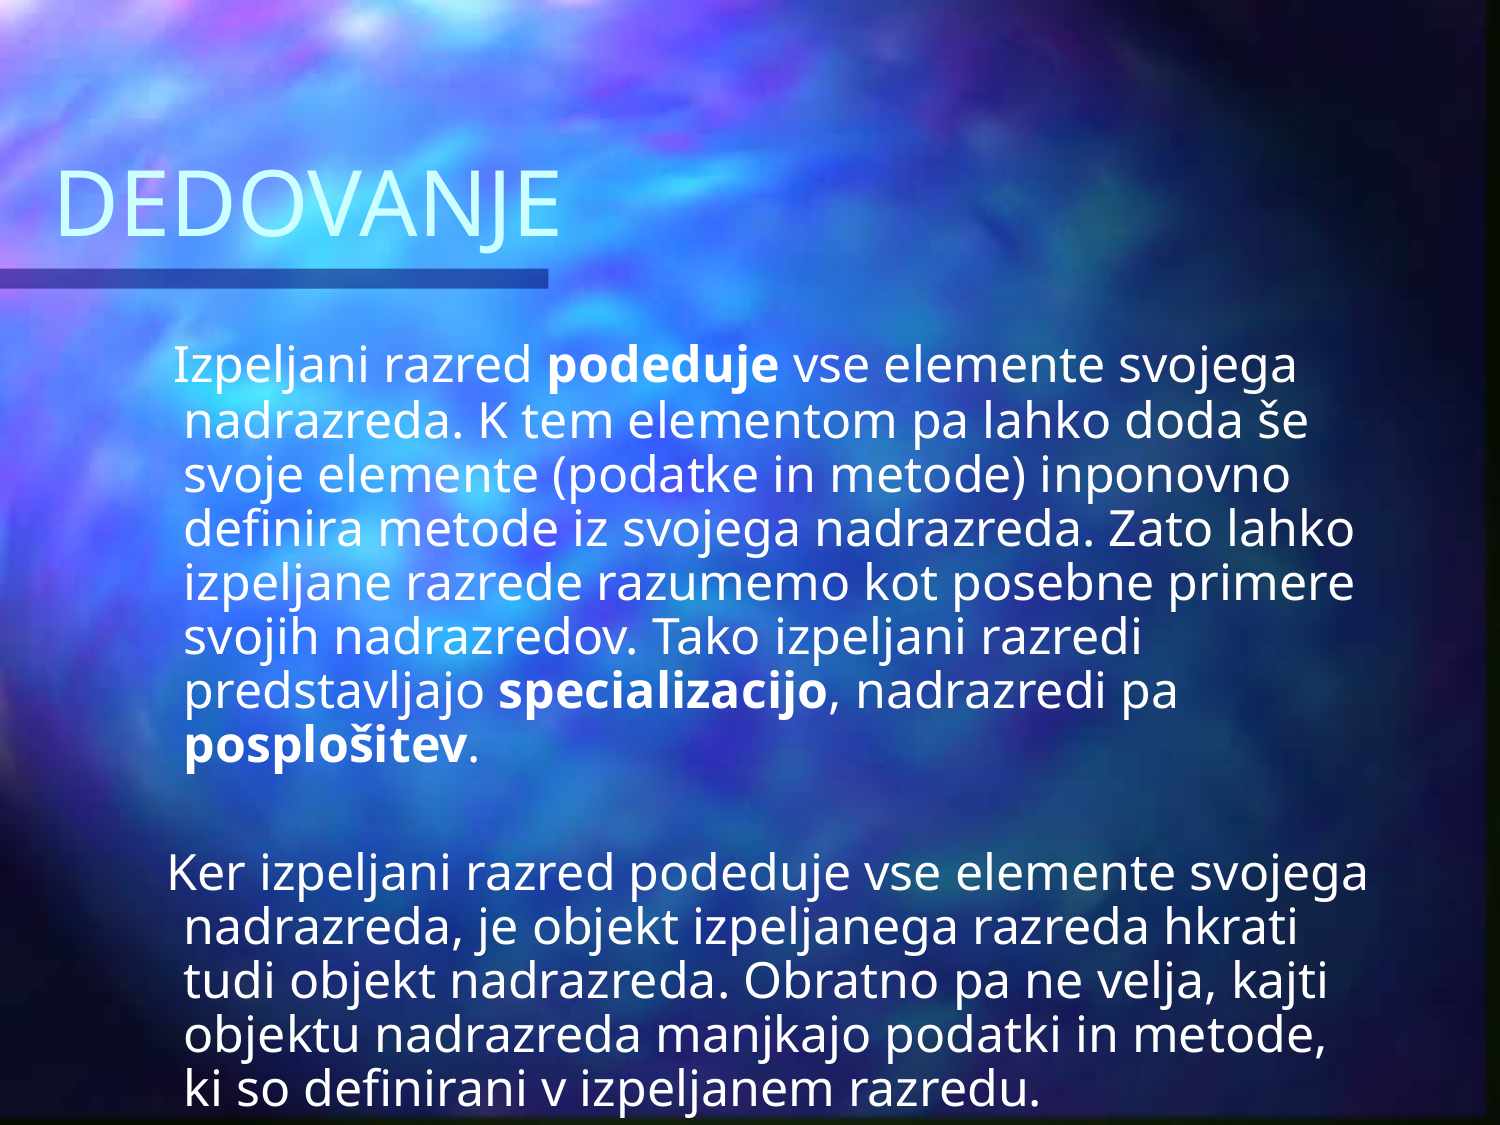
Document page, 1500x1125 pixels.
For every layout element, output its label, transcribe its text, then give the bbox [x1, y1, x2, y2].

list Izpeljani razred podeduje vse elemente svojega nadrazreda. K tem elementom pa lahko doda še svoje elemente (podatke in metode) inponovno definira metode iz svojega nadrazreda. Zato lahko izpeljane razrede razumemo kot posebne primere svojih nadrazredov. Tako izpeljani razredi predstavljajo specializacijo, nadrazredi pa posplošitev. Ker izpeljani razred podeduje vse elemente svojega nadrazreda, je objekt izpeljanega razreda hkrati tudi objekt nadrazreda. Obratno pa ne velja, kajti objektu nadrazreda manjkajo podatki in metode, ki so definirani v izpeljanem razredu. [112, 324, 1388, 1000]
picture [0, 0, 1500, 1125]
title DEDOVANJE [37, 75, 1313, 263]
